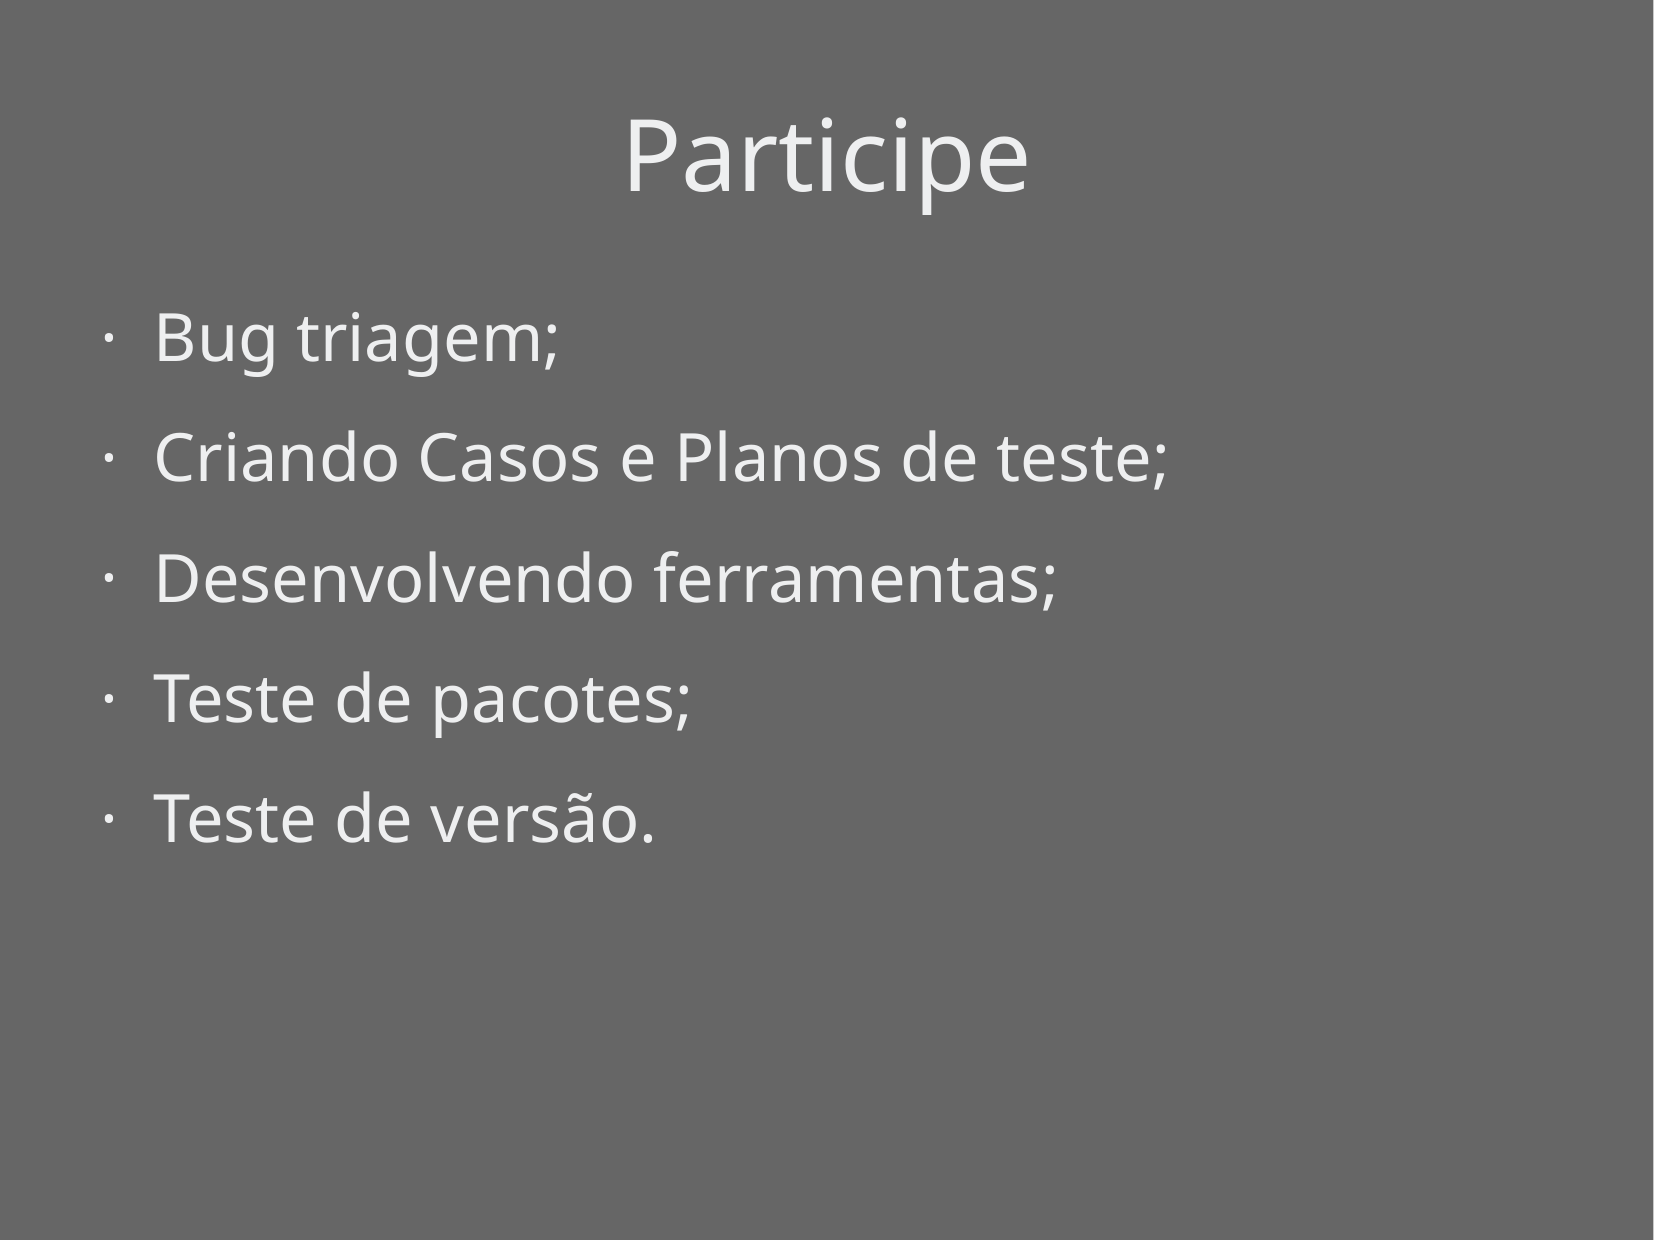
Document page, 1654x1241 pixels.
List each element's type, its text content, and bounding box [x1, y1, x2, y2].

list Bug triagem; Criando Casos e Planos de teste; Desenvolvendo ferramentas; Teste de pacotes; Teste de versão. [82, 290, 1571, 1010]
title Participe [82, 49, 1571, 257]
